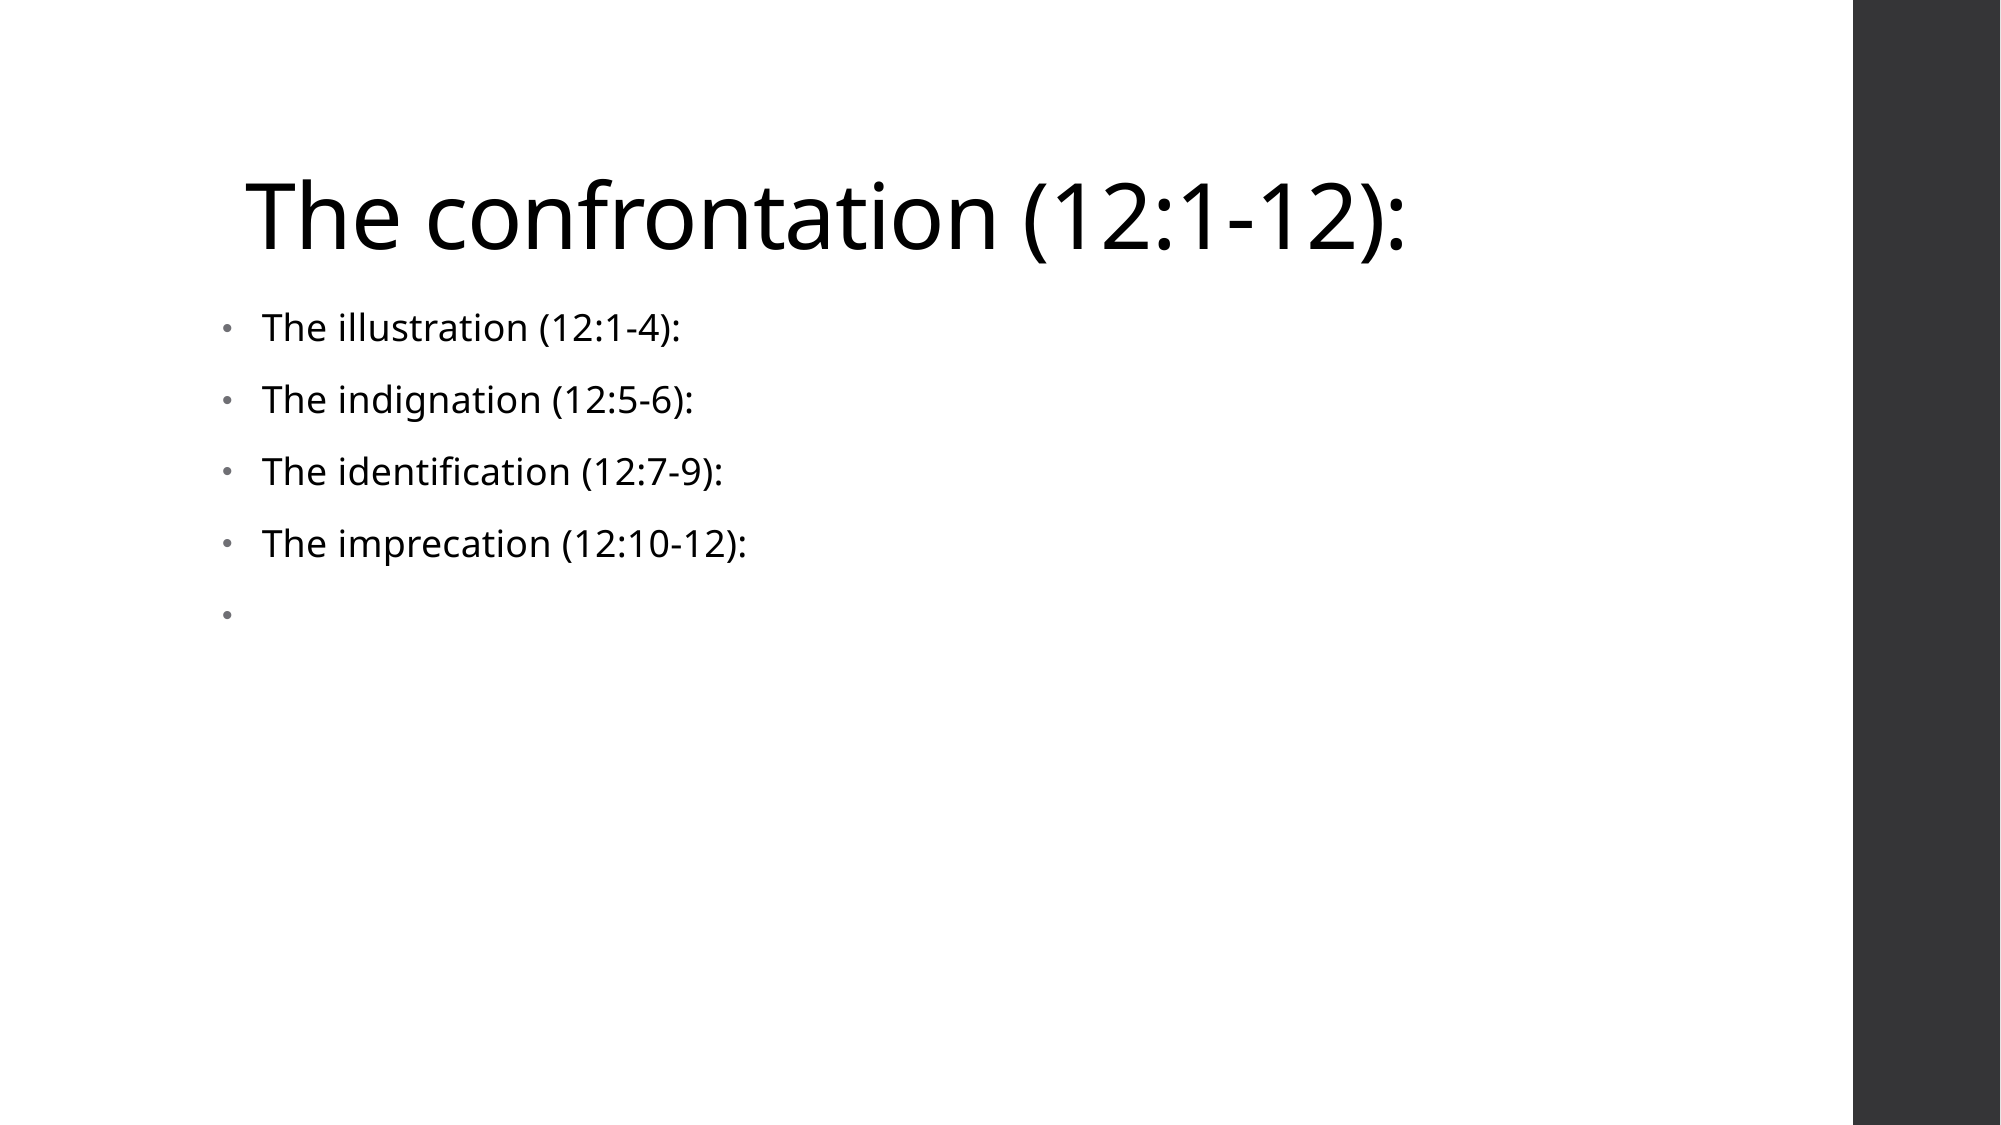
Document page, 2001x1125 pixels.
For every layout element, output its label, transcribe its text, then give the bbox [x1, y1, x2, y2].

list The illustration (12:1-4): The indignation (12:5-6): The identification (12:7-9): The imprecation (12:10-12): [206, 299, 1617, 1014]
title The confrontation (12:1-12): [206, 60, 1797, 278]
